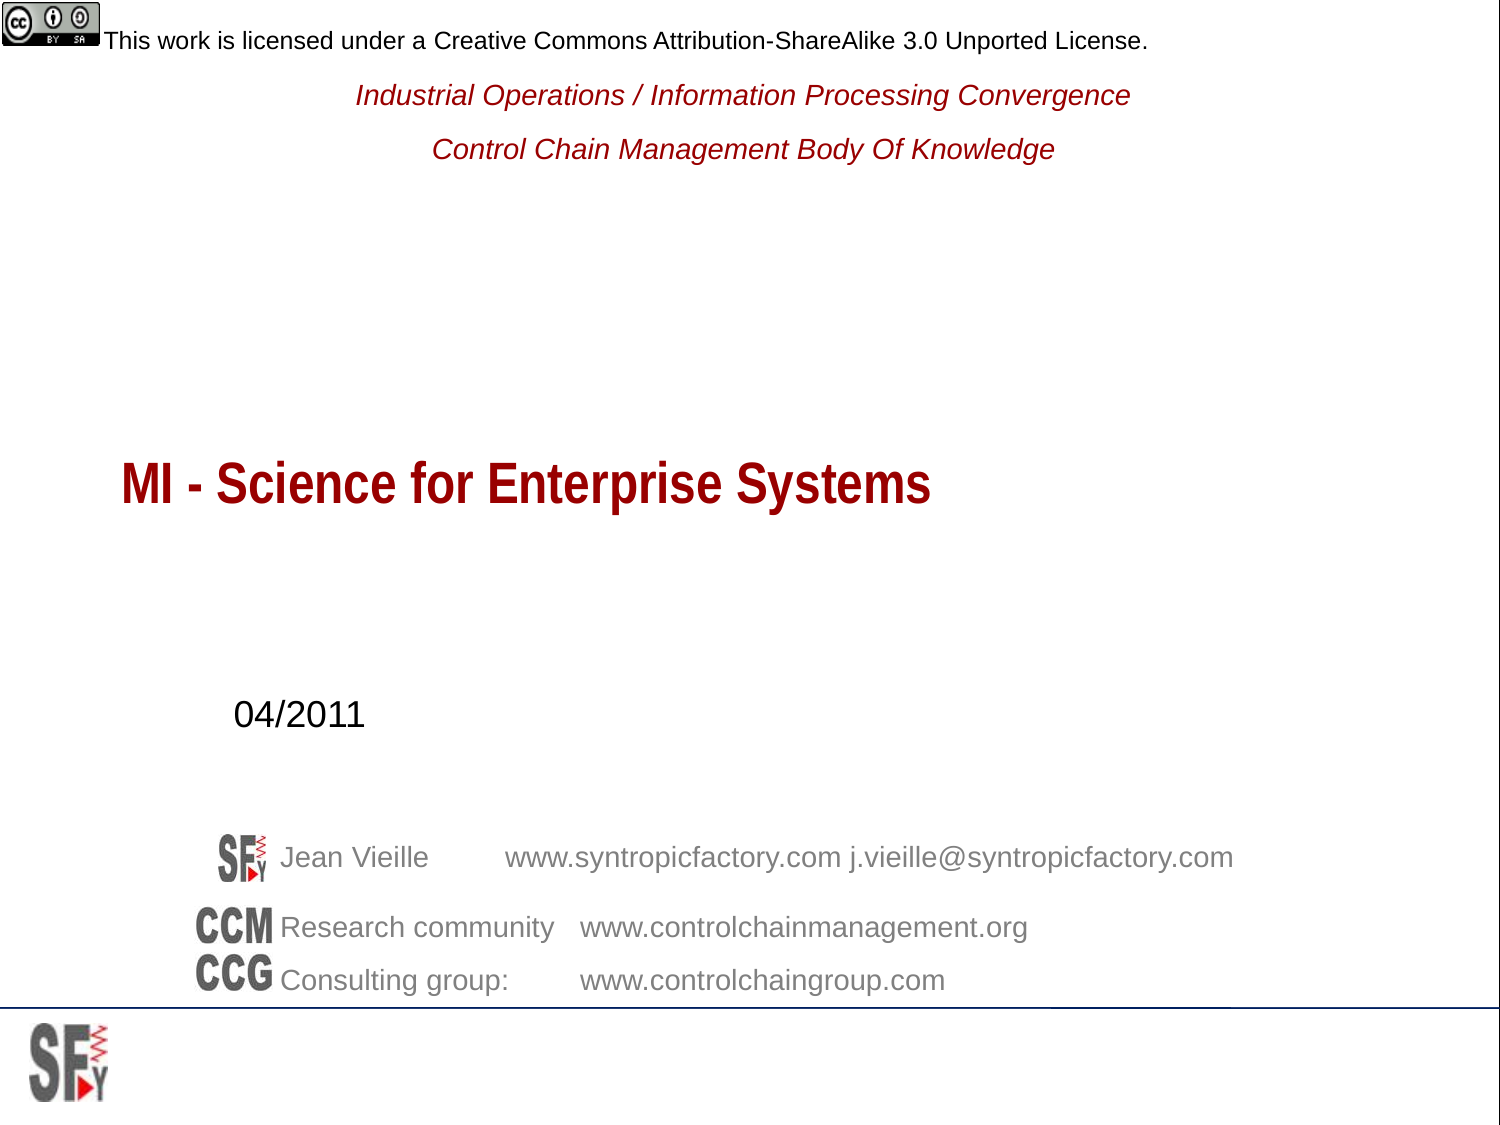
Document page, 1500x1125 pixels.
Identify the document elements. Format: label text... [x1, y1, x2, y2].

title MI - Science for Enterprise Systems [106, 438, 1382, 592]
picture [194, 905, 273, 944]
picture [2, 2, 100, 46]
picture [194, 952, 273, 992]
picture [29, 1023, 108, 1102]
picture [218, 834, 266, 882]
text_box 04/2011 [218, 674, 1269, 787]
